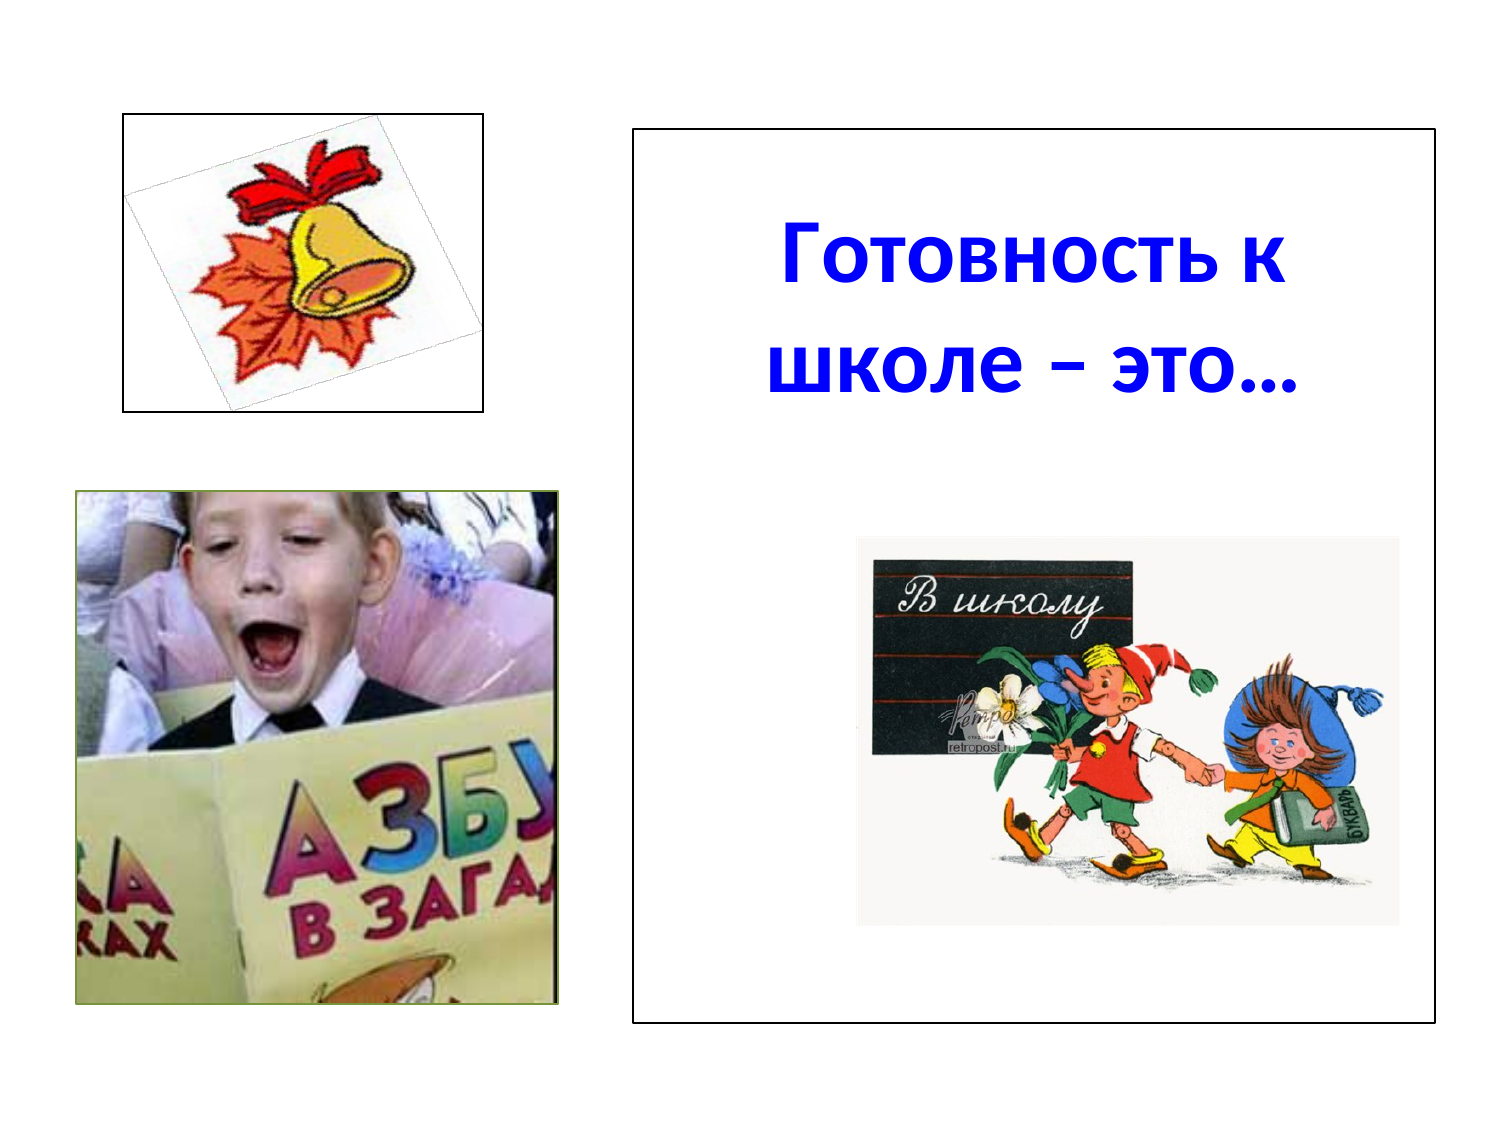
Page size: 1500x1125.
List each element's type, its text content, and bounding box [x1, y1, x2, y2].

picture [76, 491, 558, 1003]
picture [124, 114, 483, 411]
picture [856, 536, 1400, 926]
text_box [691, 421, 1394, 1008]
title Готовность к школе – это… [632, 128, 1436, 1024]
